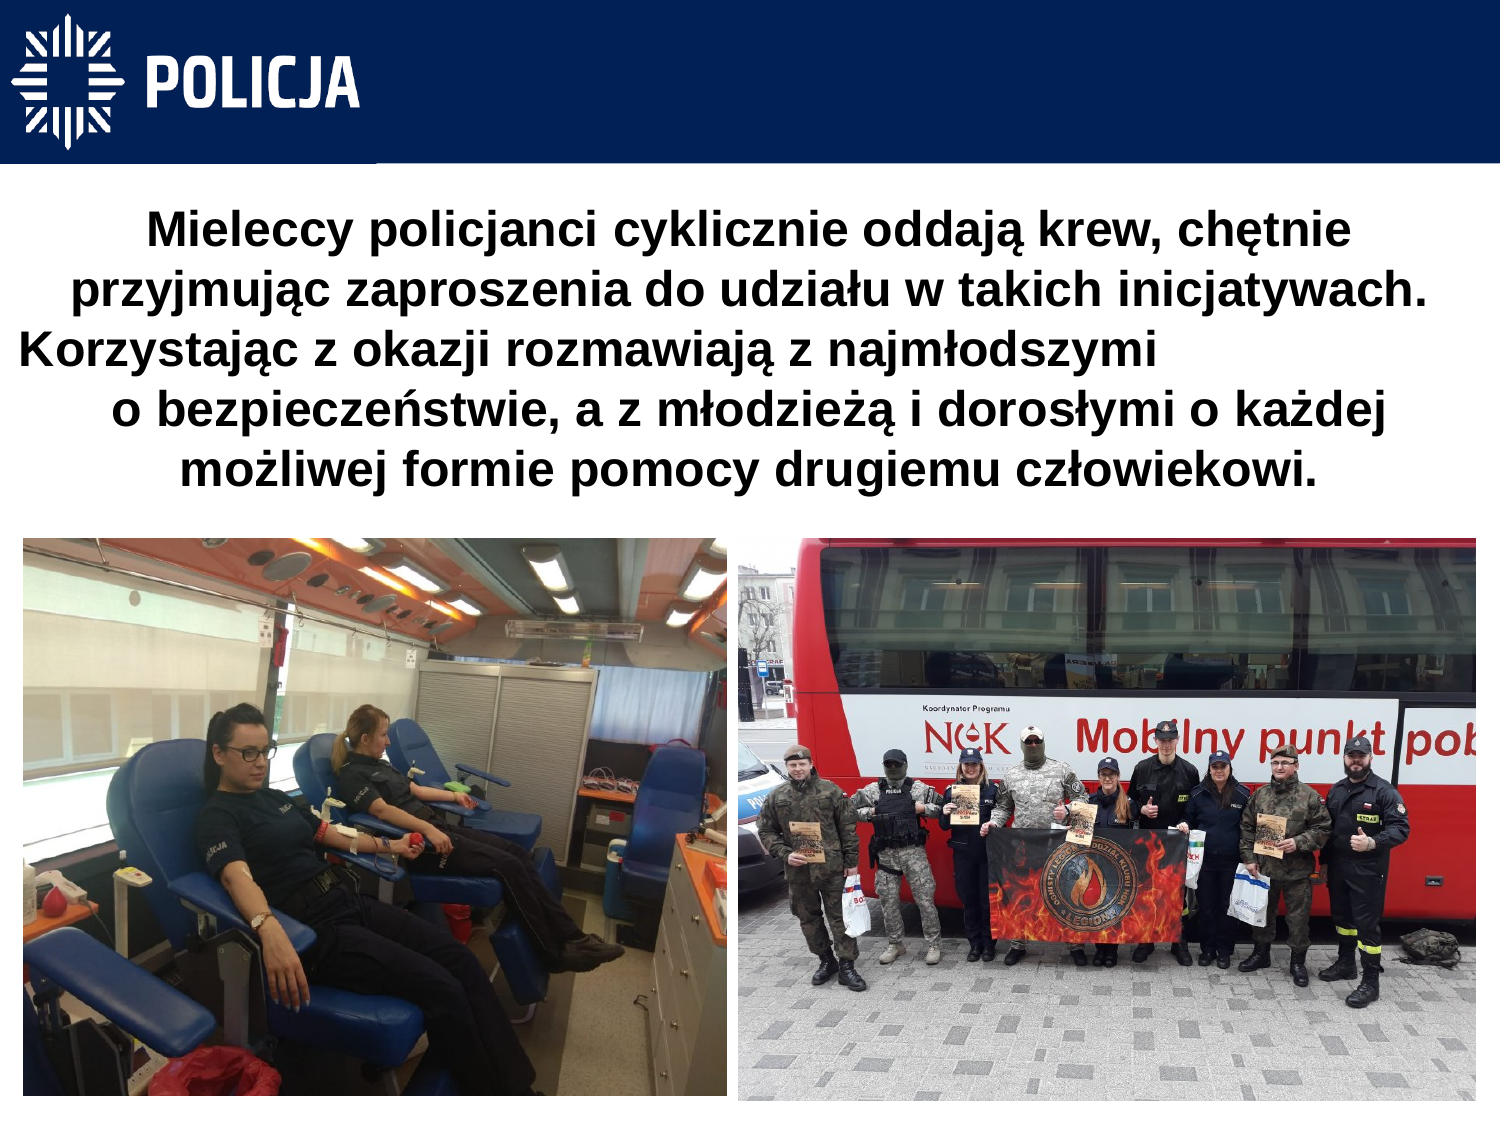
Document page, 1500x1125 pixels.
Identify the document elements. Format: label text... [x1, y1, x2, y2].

picture [0, 0, 360, 164]
text_box Mieleccy policjanci cyklicznie oddają krew, chętnie przyjmując zaproszenia do udziału w takich inicjatywach. Korzystając z okazji rozmawiają z najmłodszymi o bezpieczeństwie, a z młodzieżą i dorosłymi o każdej możliwej formie pomocy drugiemu człowiekowi. [0, 188, 1500, 504]
picture [23, 538, 727, 1096]
text_box [360, 0, 1500, 164]
picture [738, 538, 1476, 1101]
